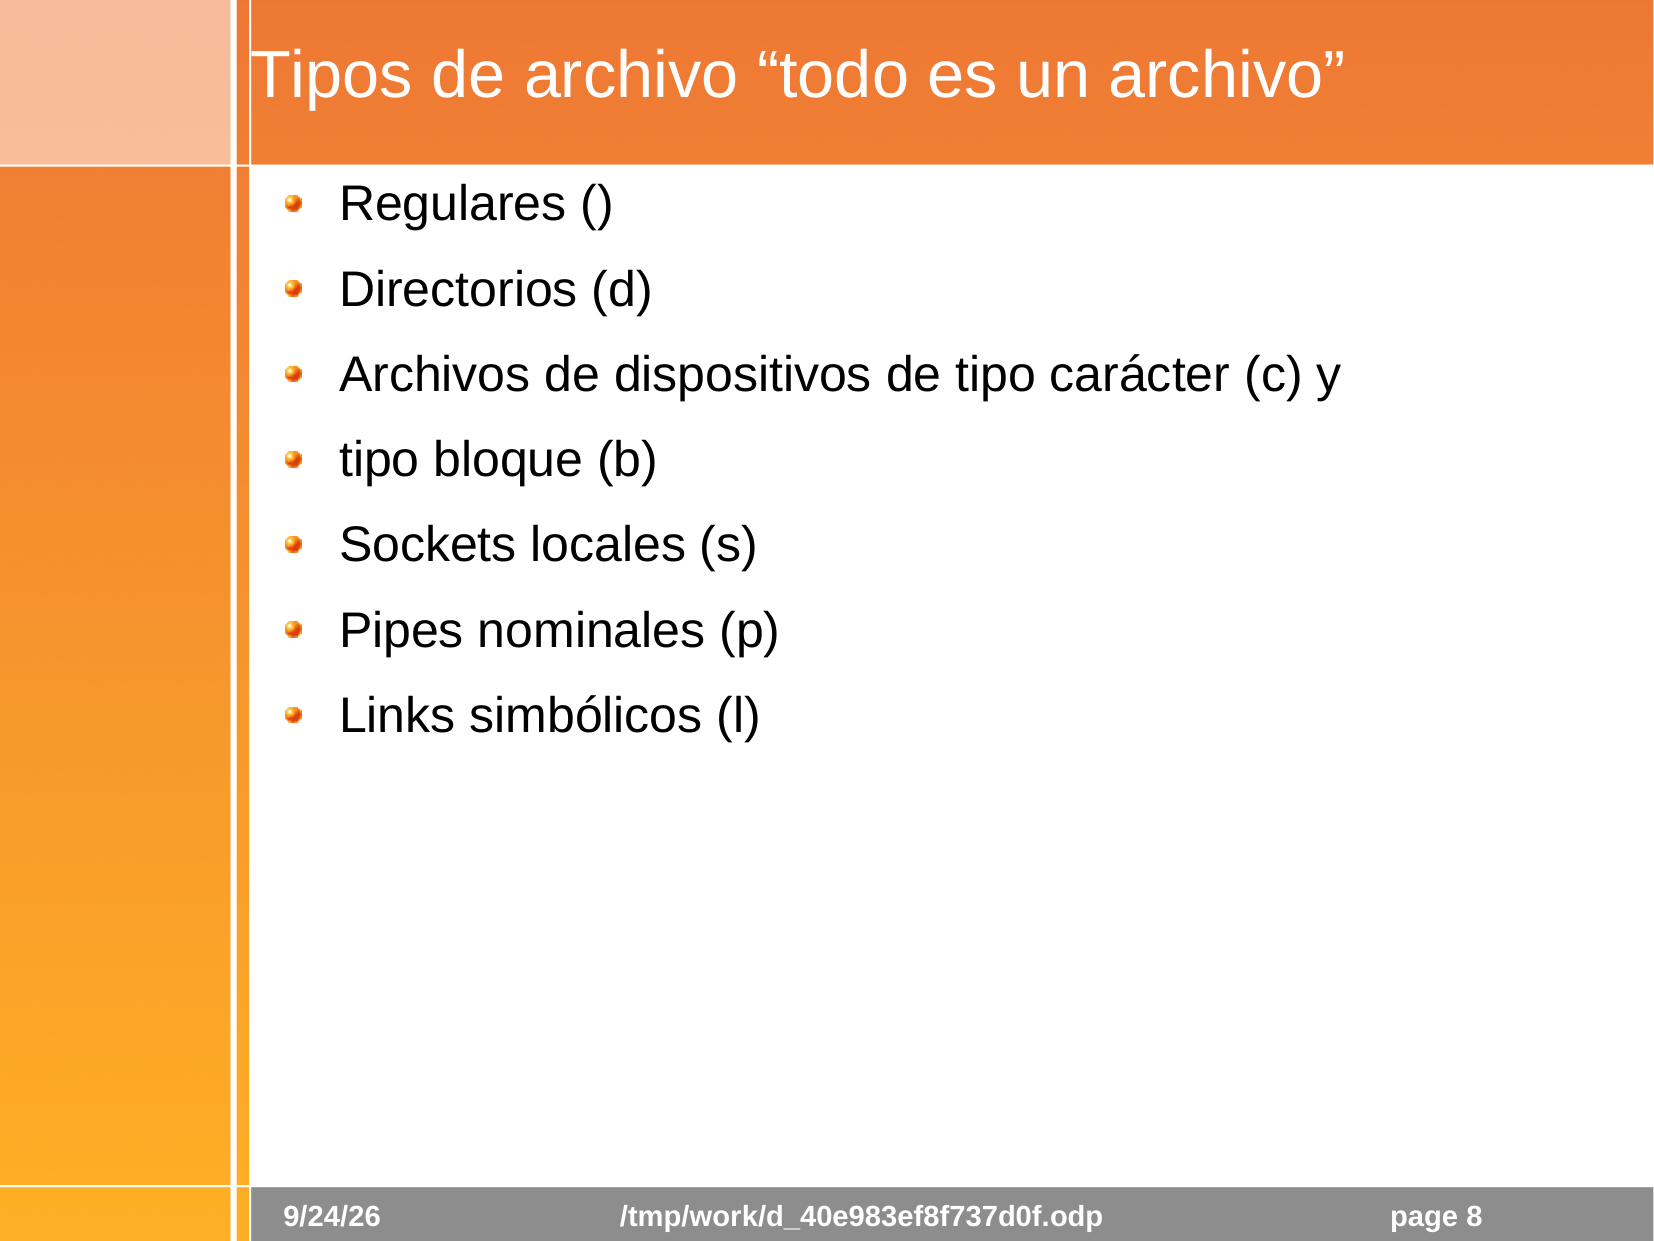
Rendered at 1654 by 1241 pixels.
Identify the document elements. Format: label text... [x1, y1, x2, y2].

title Tipos de archivo “todo es un archivo” [250, 19, 1477, 130]
picture [0, 0, 1654, 1241]
list Regulares () Directorios (d) Archivos de dispositivos de tipo carácter (c) y tipo bloque (b) Sockets locales (s) Pipes nominales (p) Links simbólicos (l) [250, 175, 1477, 1036]
